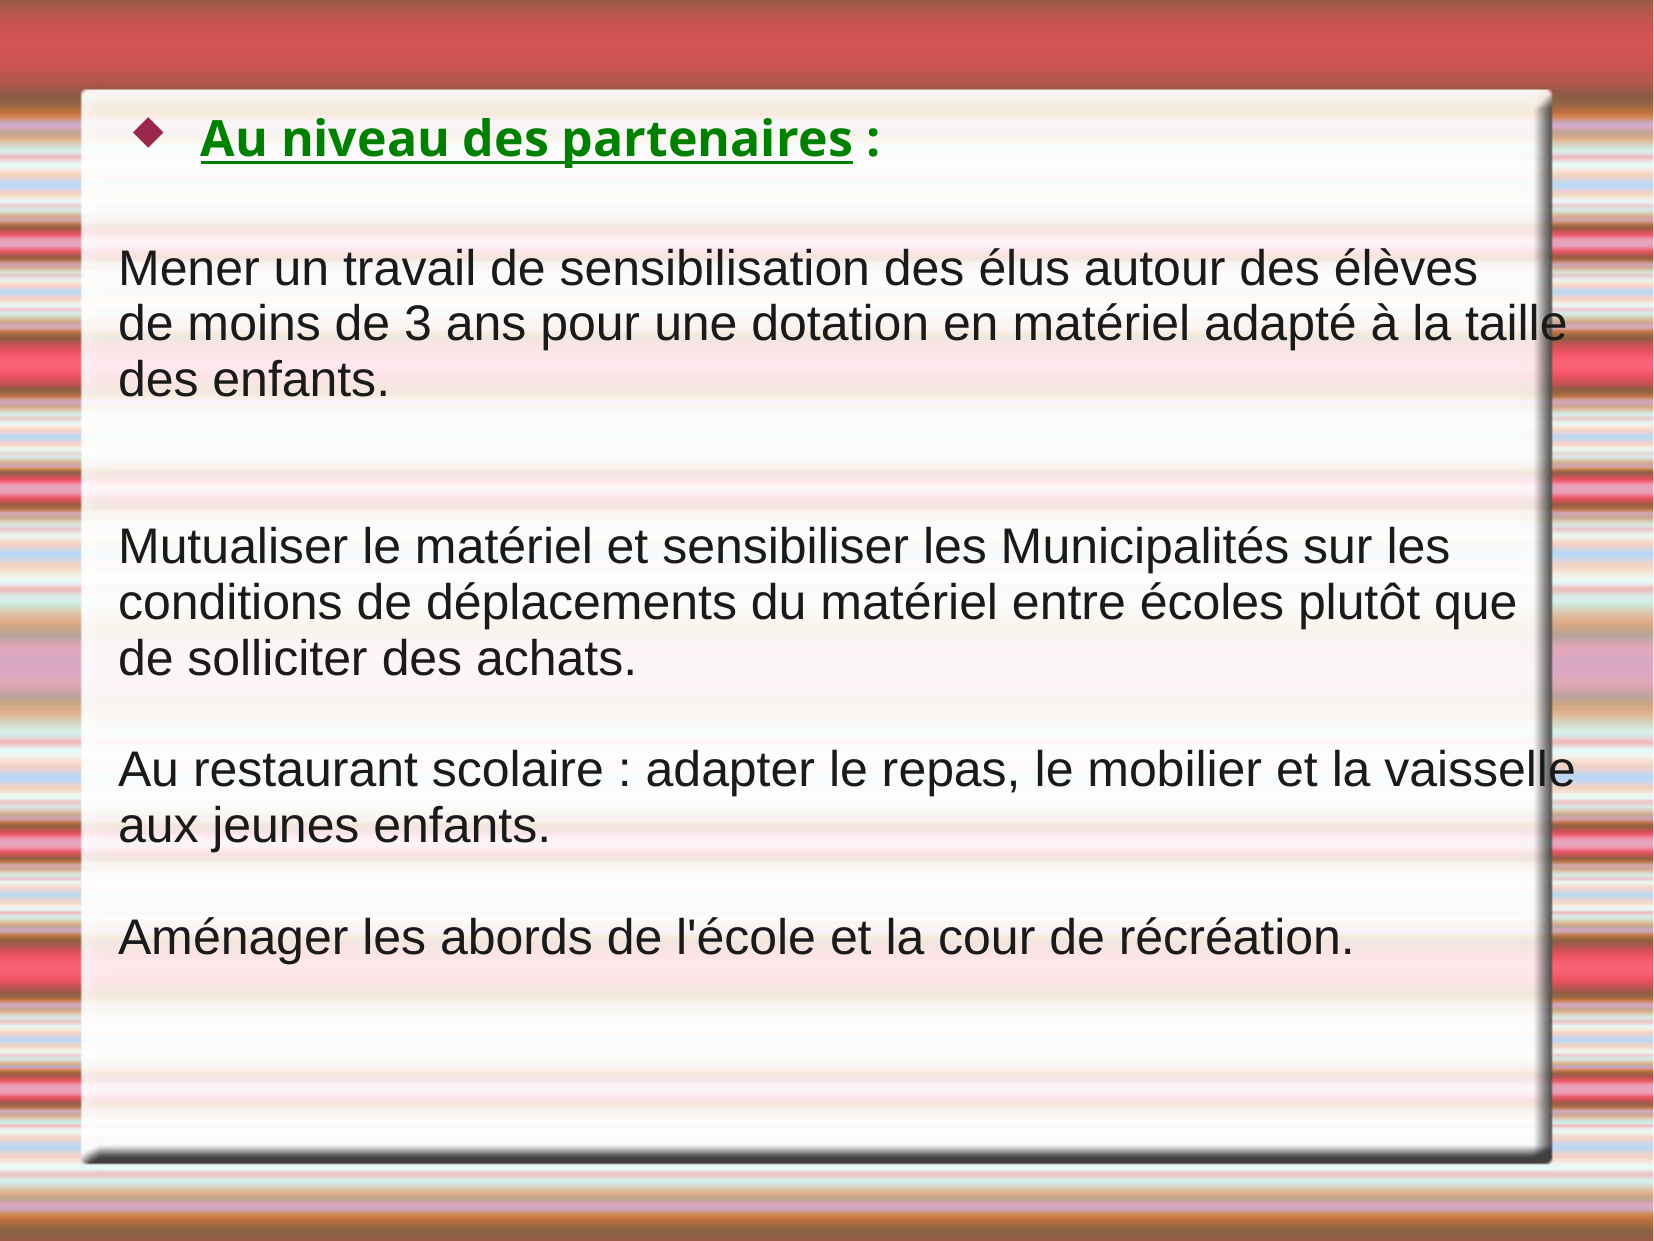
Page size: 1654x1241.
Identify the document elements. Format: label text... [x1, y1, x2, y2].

picture [0, 0, 1654, 1241]
list Au niveau des partenaires : Mener un travail de sensibilisation des élus autour des élèves de moins de 3 ans pour une dotation en matériel adapté à la taille des enfants. Mutualiser le matériel et sensibiliser les Municipalités sur les conditions de déplacements du matériel entre écoles plutôt que de solliciter des achats. Au restaurant scolaire : adapter le repas, le mobilier et la vaisselle aux jeunes enfants. Aménager les abords de l'école et la cour de récréation. [118, 75, 1623, 1211]
